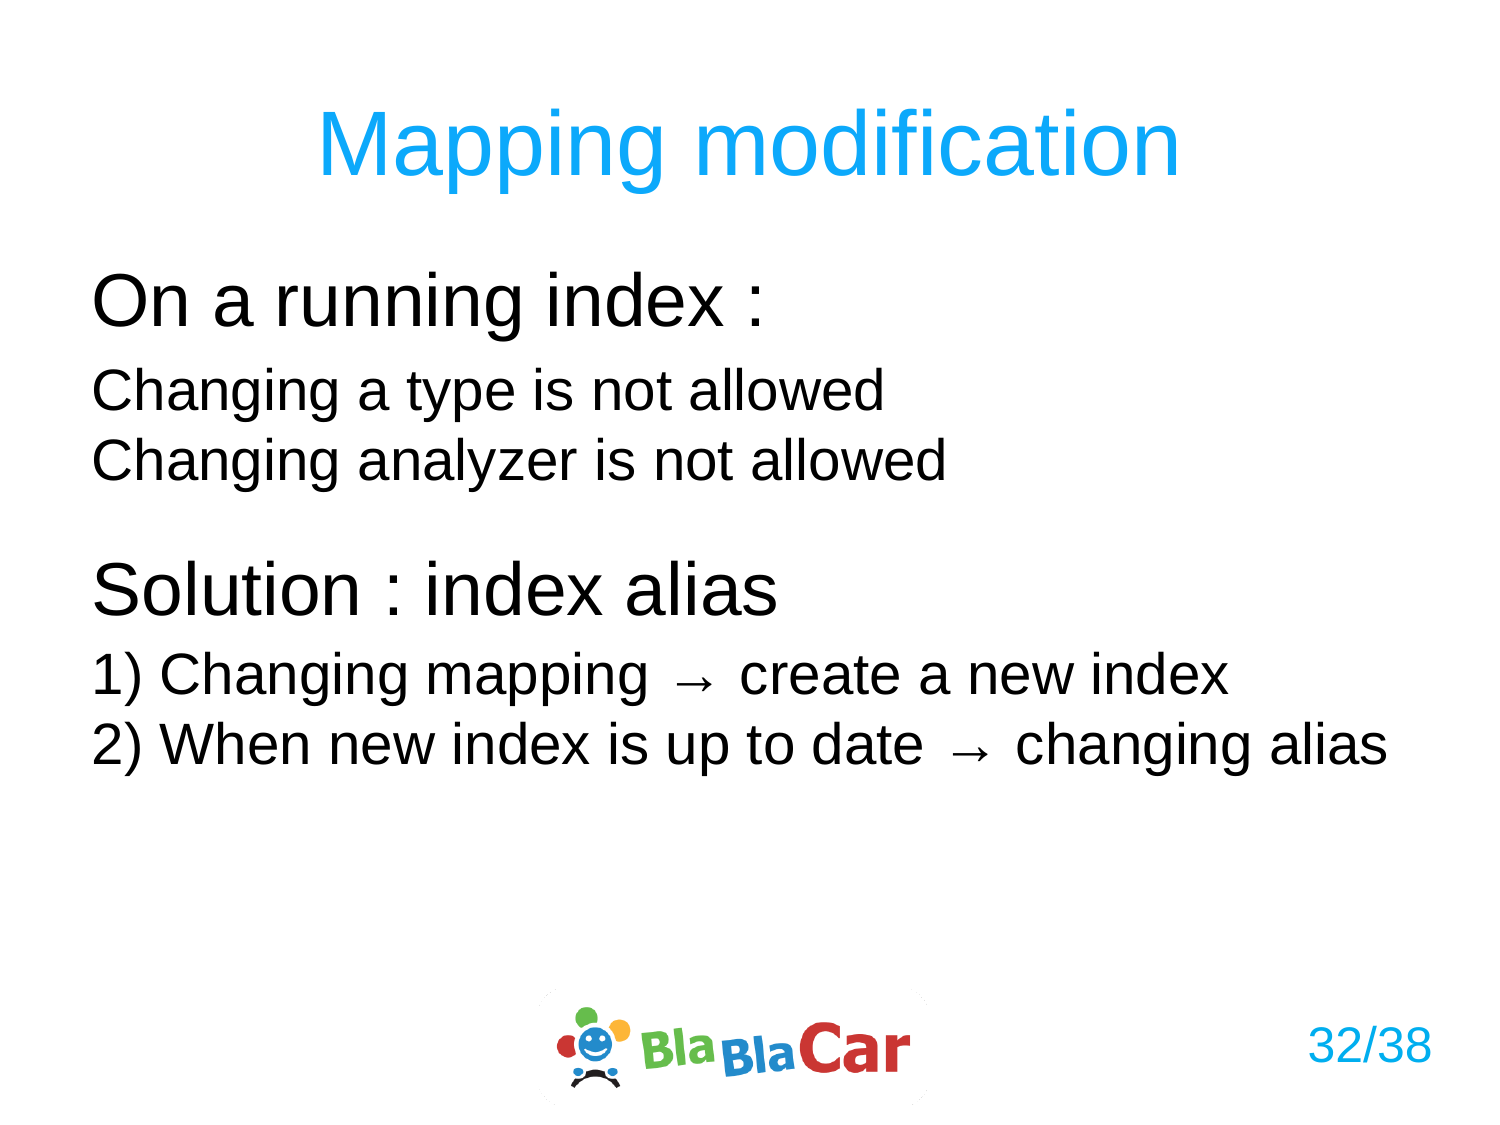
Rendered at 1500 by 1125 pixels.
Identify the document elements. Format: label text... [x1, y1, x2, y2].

text_box Changing a type is not allowed Changing analyzer is not allowed [76, 344, 1424, 501]
text_box Solution : index alias [76, 533, 1424, 628]
text_box 1) Changing mapping → create a new index 2) When new index is up to date → changing alias [76, 628, 1424, 784]
title Mapping modification [75, 45, 1426, 233]
text_box On a running index : [76, 243, 1424, 344]
